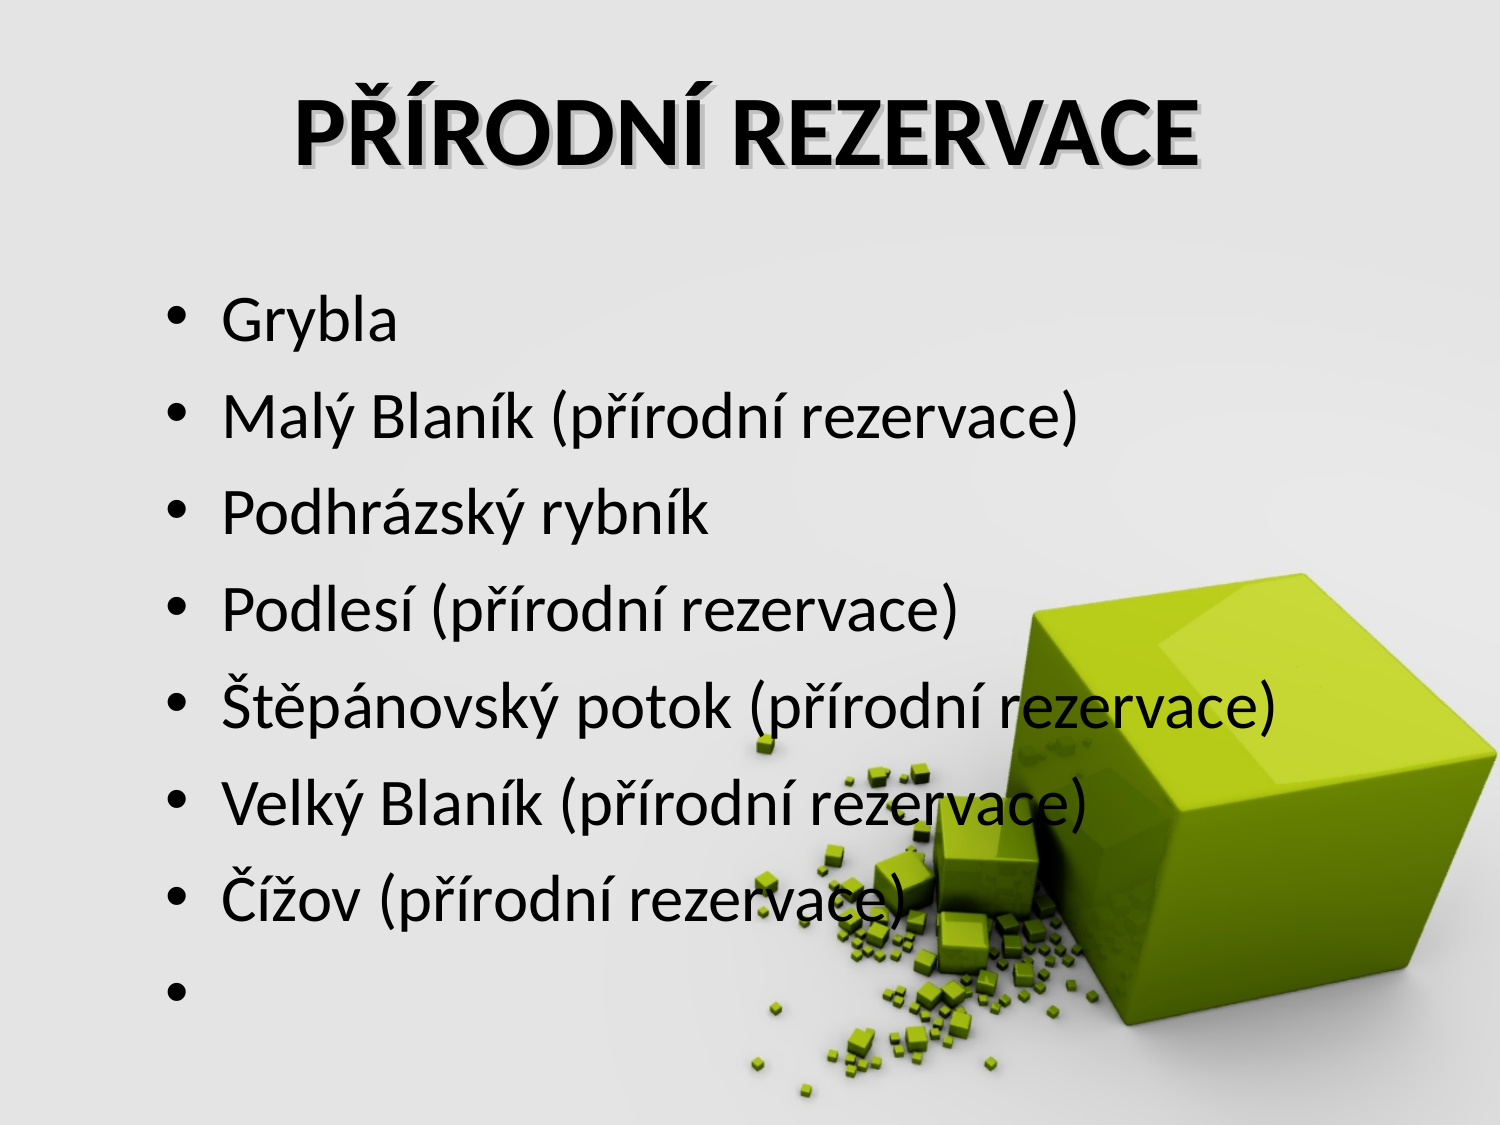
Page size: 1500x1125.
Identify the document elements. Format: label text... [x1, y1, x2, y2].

title PŘÍRODNÍ REZERVACE [147, 30, 1348, 221]
list Grybla Malý Blaník (přírodní rezervace) Podhrázský rybník Podlesí (přírodní rezervace) Štěpánovský potok (přírodní rezervace) Velký Blaník (přírodní rezervace) Čížov (přírodní rezervace) [150, 267, 1351, 1036]
